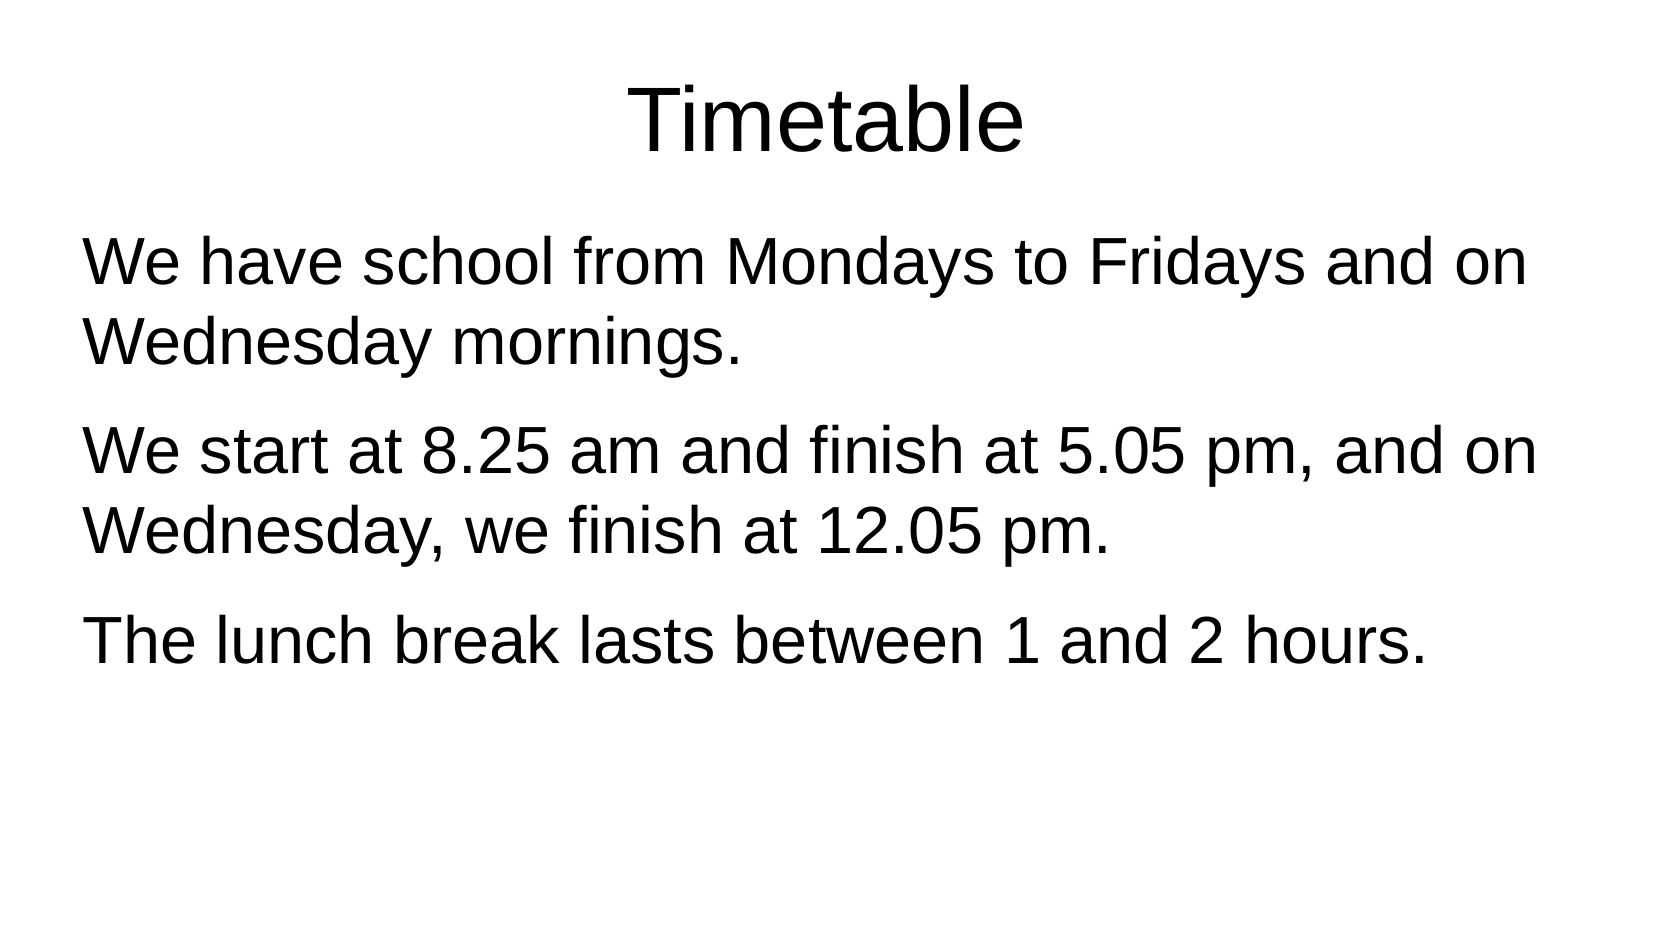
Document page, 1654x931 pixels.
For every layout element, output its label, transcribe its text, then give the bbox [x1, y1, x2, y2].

list We have school from Mondays to Fridays and on Wednesday mornings. We start at 8.25 am and finish at 5.05 pm, and on Wednesday, we finish at 12.05 pm. The lunch break lasts between 1 and 2 hours. [82, 217, 1571, 758]
title Timetable [82, 37, 1571, 193]
